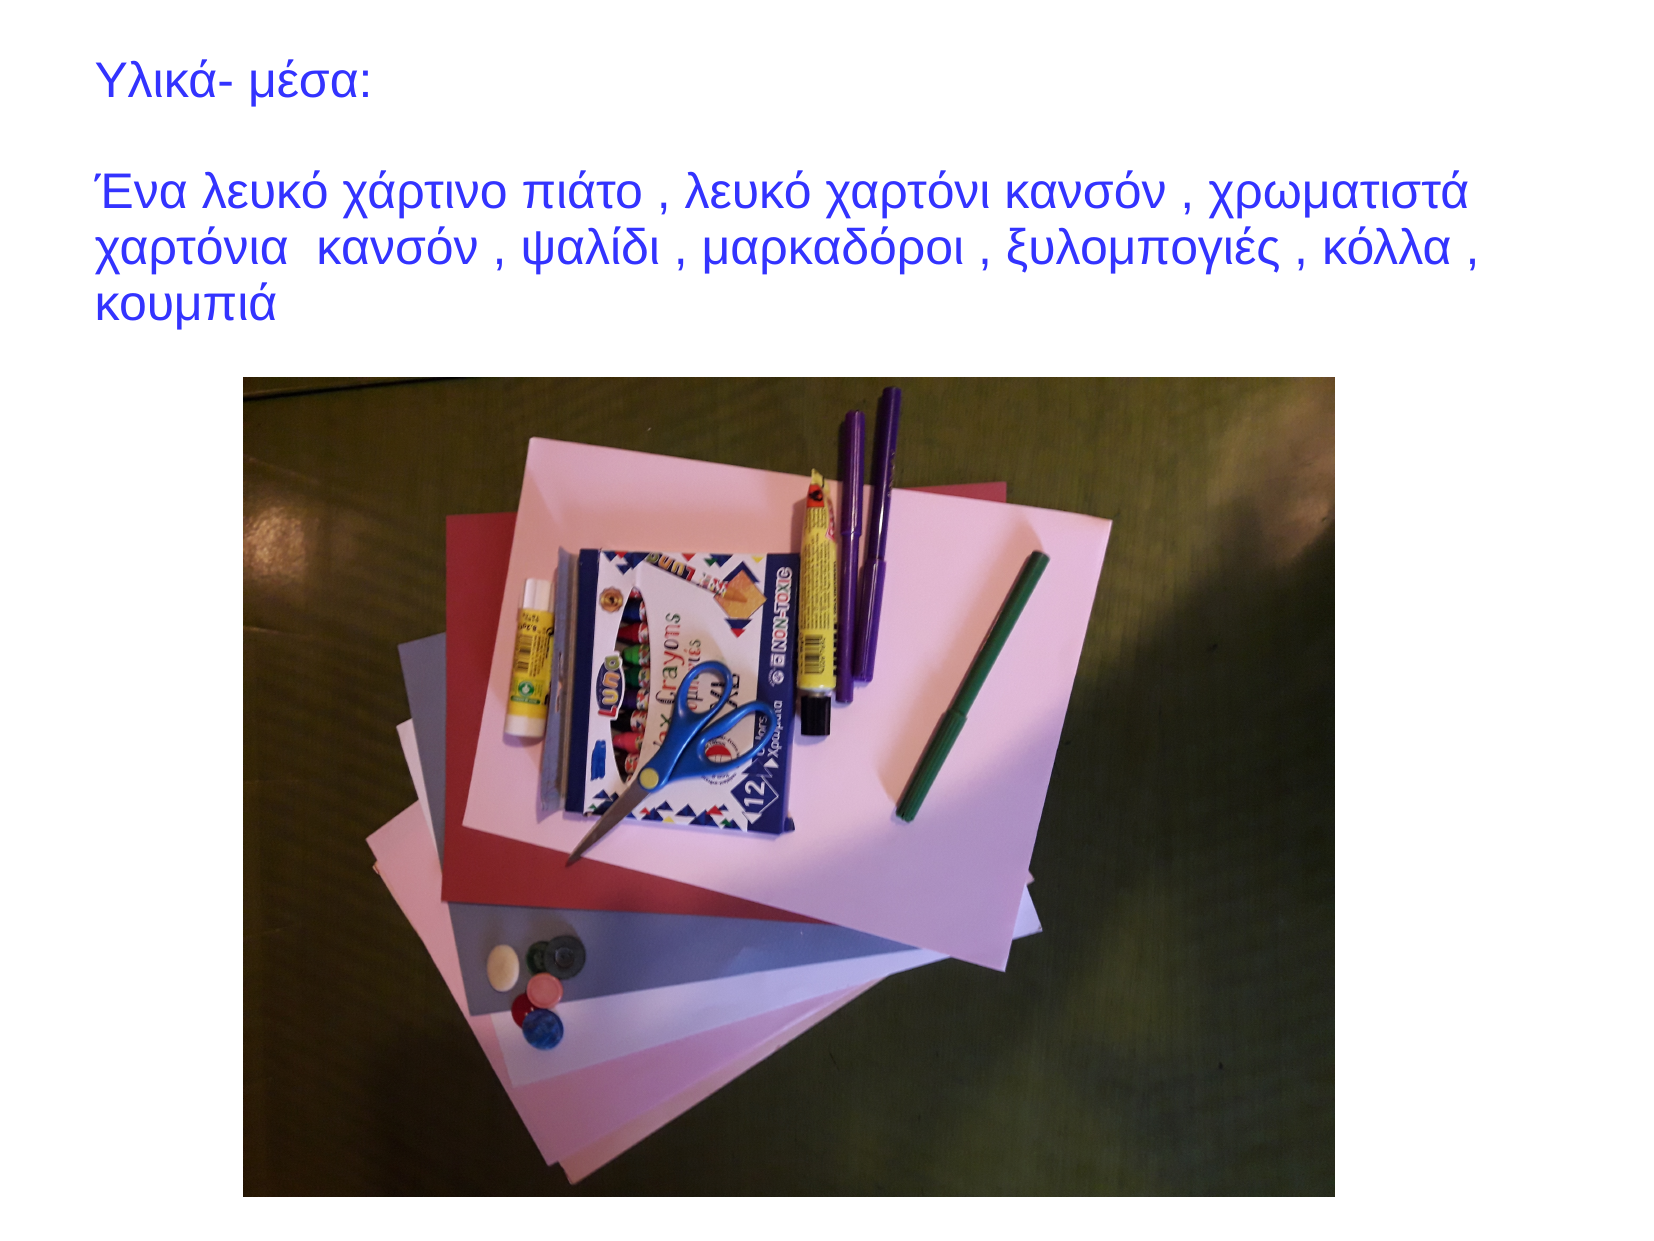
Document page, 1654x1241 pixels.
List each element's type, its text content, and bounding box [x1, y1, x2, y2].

picture [243, 377, 1335, 1197]
title Υλικά- μέσα: Ένα λευκό χάρτινο πιάτο , λευκό χαρτόνι κανσόν , χρωματιστά χαρτόνια κανσόν , ψαλίδι , μαρκαδόροι , ξυλομπογιές , κόλλα , κουμπιά [94, 51, 1583, 331]
